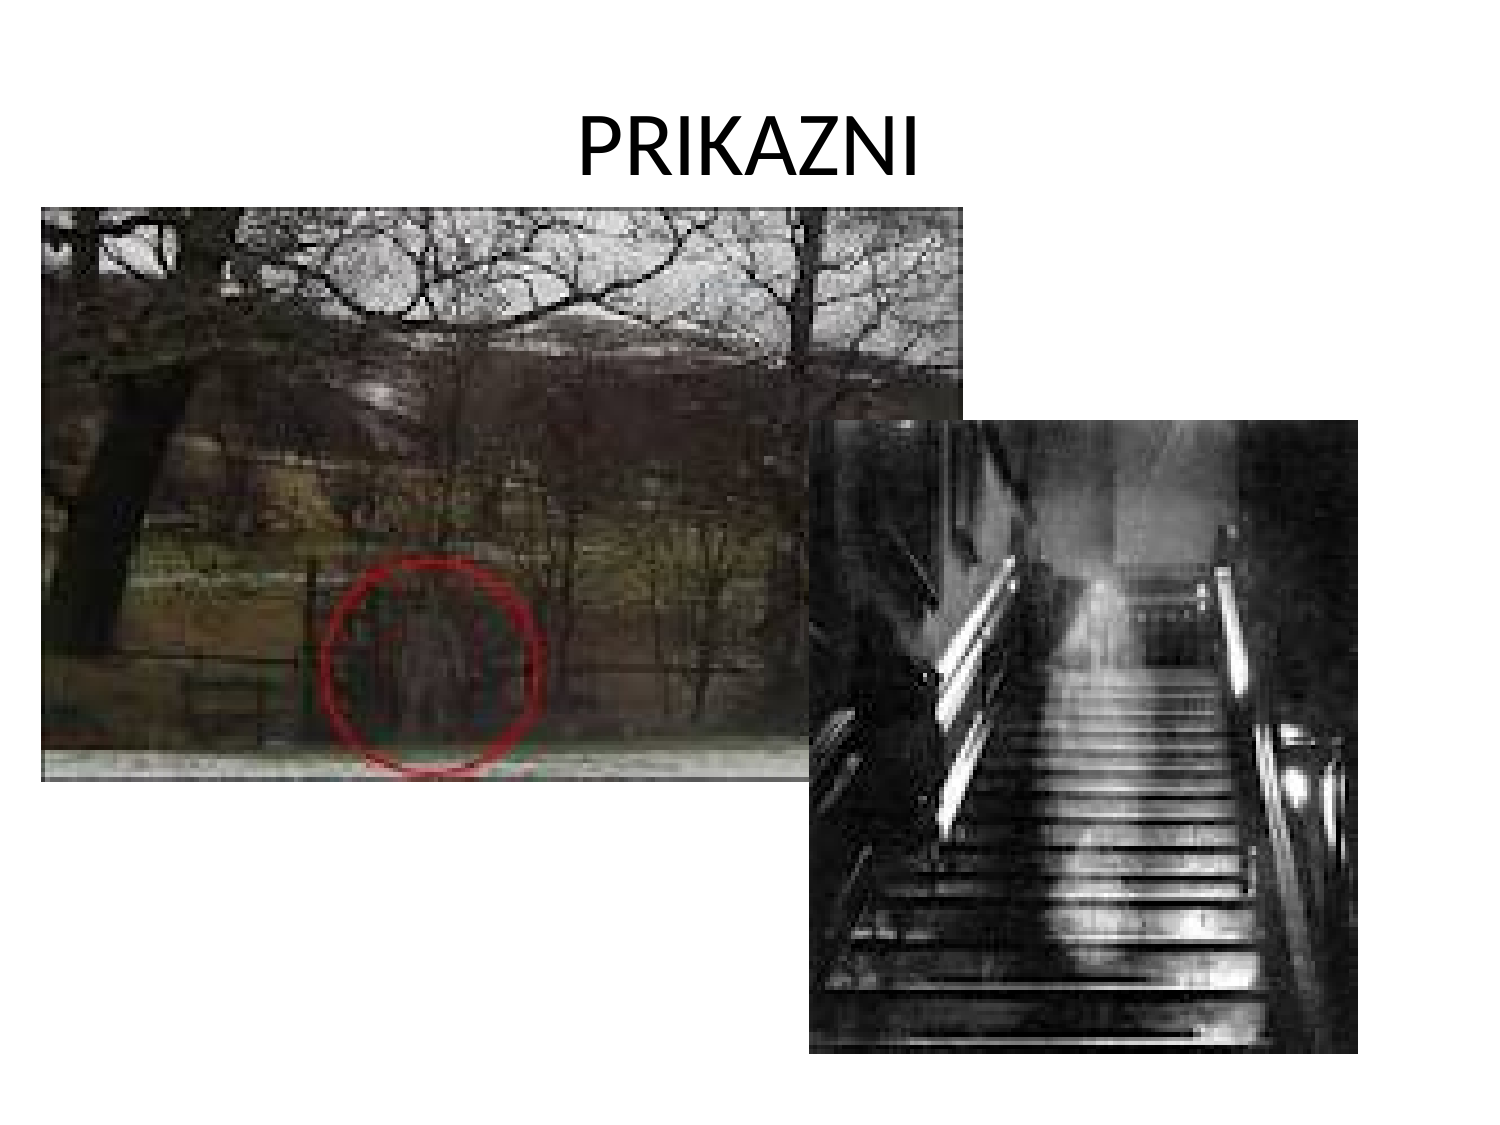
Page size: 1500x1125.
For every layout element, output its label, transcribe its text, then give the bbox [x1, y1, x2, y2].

picture [41, 207, 1358, 1054]
title PRIKAZNI [75, 45, 1425, 233]
